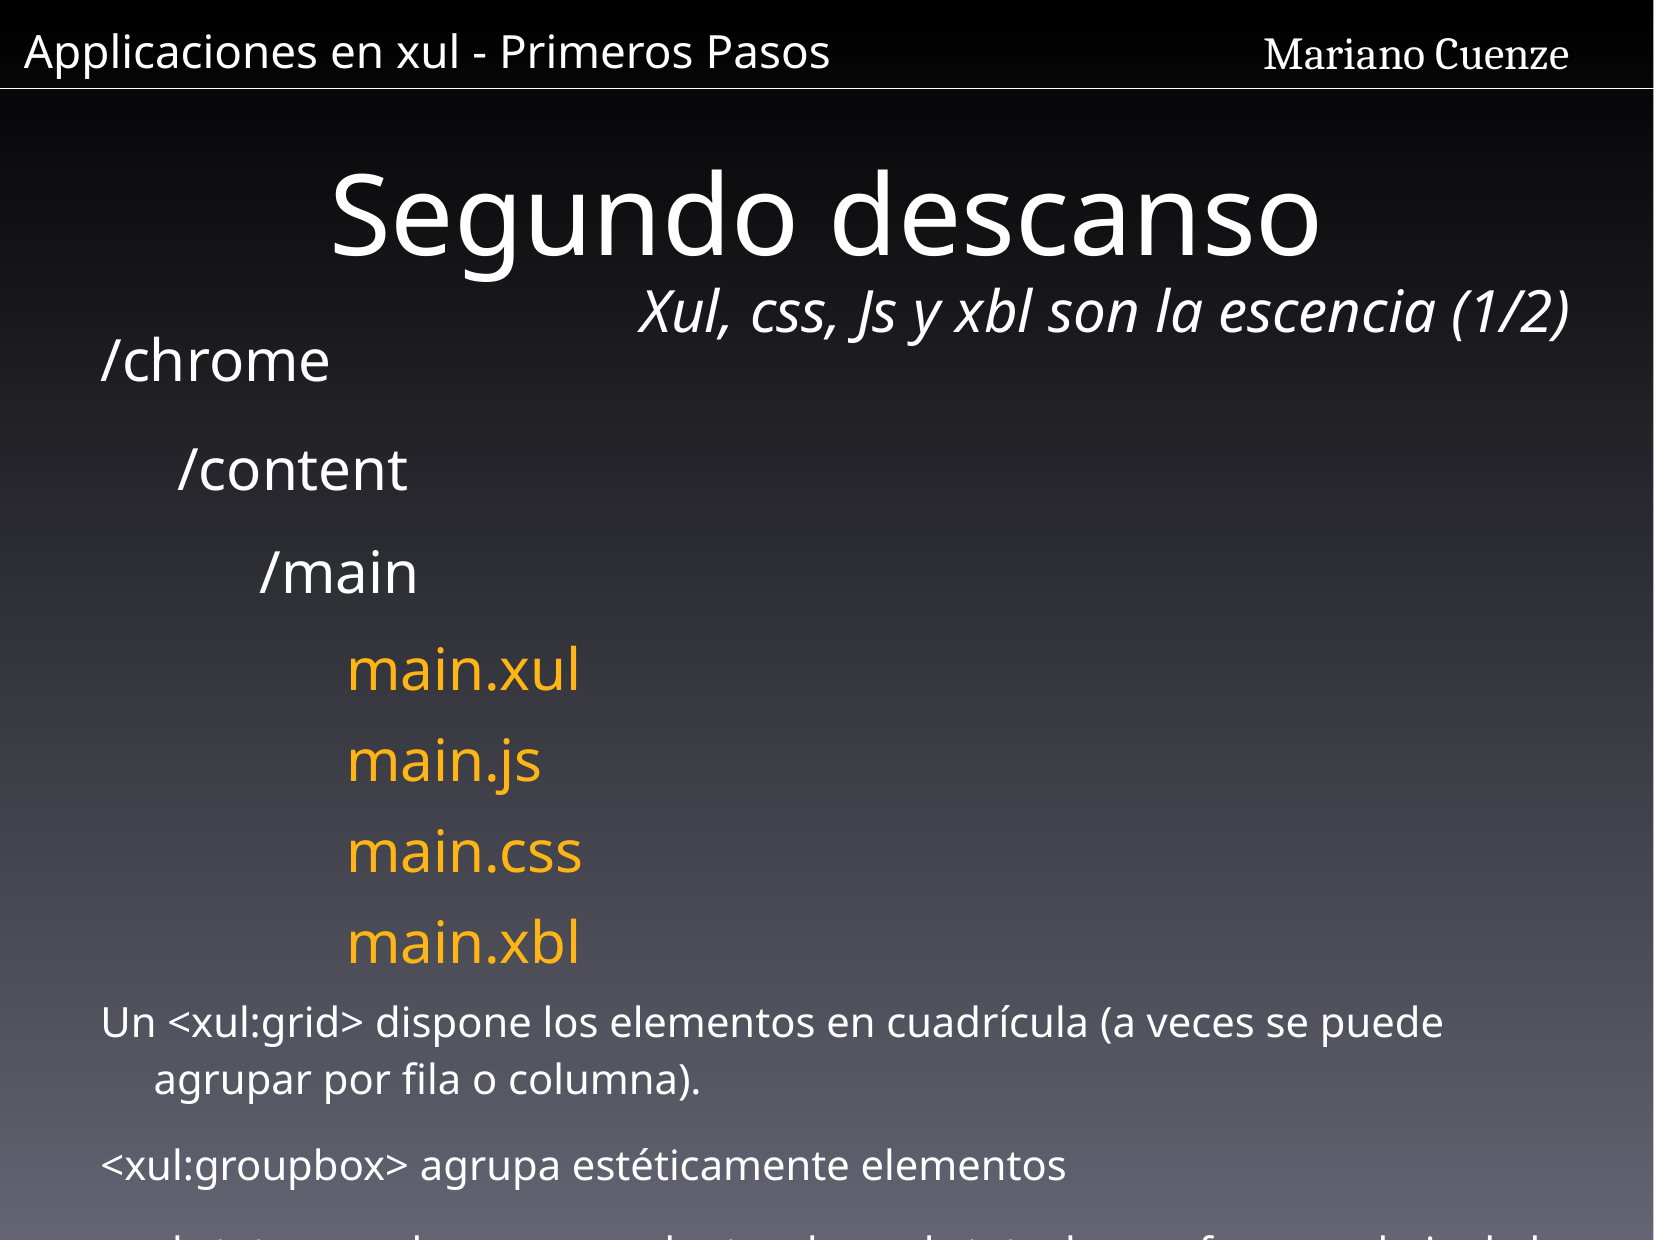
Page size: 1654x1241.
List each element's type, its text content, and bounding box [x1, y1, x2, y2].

title Xul, css, Js y xbl son la escencia (1/2) [82, 265, 1571, 355]
title Segundo descanso [82, 108, 1571, 265]
text_box Mariano Cuenze [1249, 20, 1648, 88]
list /chrome /content /main main.xul main.js main.css main.xbl Un <xul:grid> dispone los elementos en cuadrícula (a veces se puede agrupar por fila o columna). <xul:groupbox> agrupa estéticamente elementos <xul:statuspanel> aparecen dentro de <xul:statusbar> y forman el pie de la aplicación [82, 355, 1571, 1241]
text_box Applicaciones en xul - Primeros Pasos [9, 11, 899, 80]
